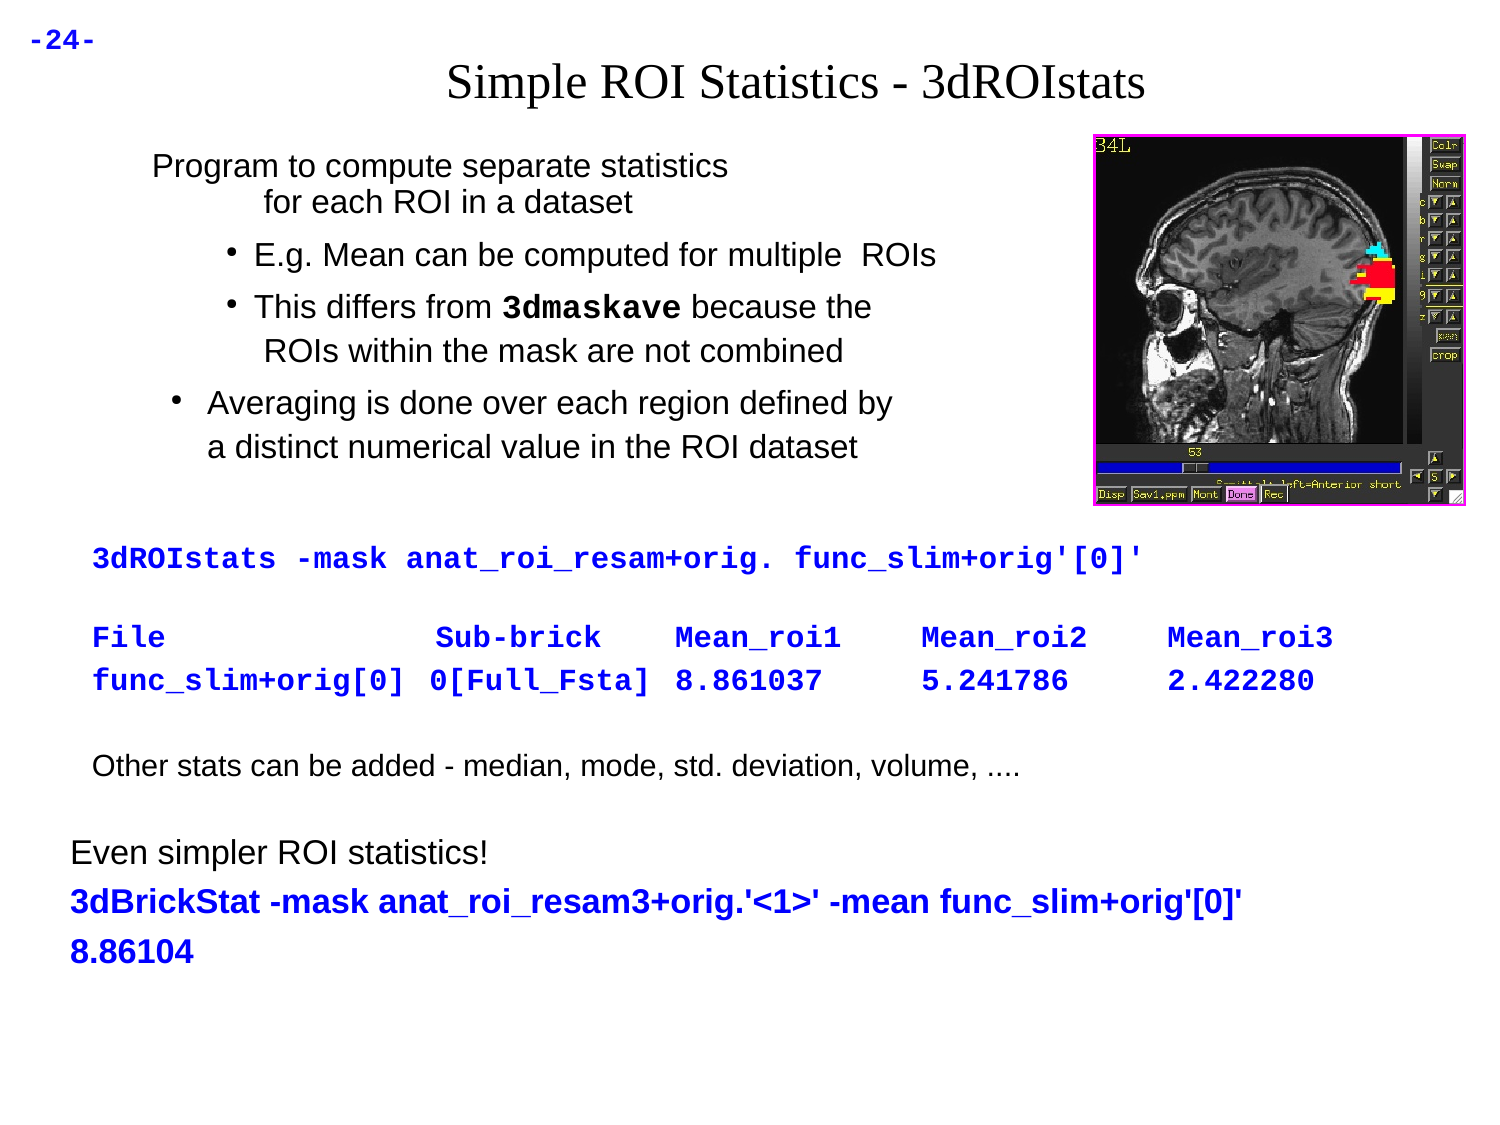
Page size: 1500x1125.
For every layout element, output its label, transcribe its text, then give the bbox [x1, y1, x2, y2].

picture [1095, 136, 1464, 504]
text_box Simple ROI Statistics - 3dROIstats [431, 41, 1186, 126]
list 3dROIstats -mask anat_roi_resam+orig. func_slim+orig'[0]' File Sub-brick Mean_roi1 Mean_roi2 Mean_roi3 func_slim+orig[0] 0[Full_Fsta] 8.861037 5.241786 2.422280 Other stats can be added - median, mode, std. deviation, volume, .... [76, 529, 1500, 794]
list Even simpler ROI statistics! 3dBrickStat -mask anat_roi_resam3+orig.'<1>' -mean func_slim+orig'[0]' 8.86104 [55, 822, 1405, 979]
list Program to compute separate statistics for each ROI in a dataset E.g. Mean can be computed for multiple ROIs This differs from 3dmaskave because the ROIs within the mask are not combined Averaging is done over each region defined by a distinct numerical value in the ROI dataset [98, 92, 1424, 529]
